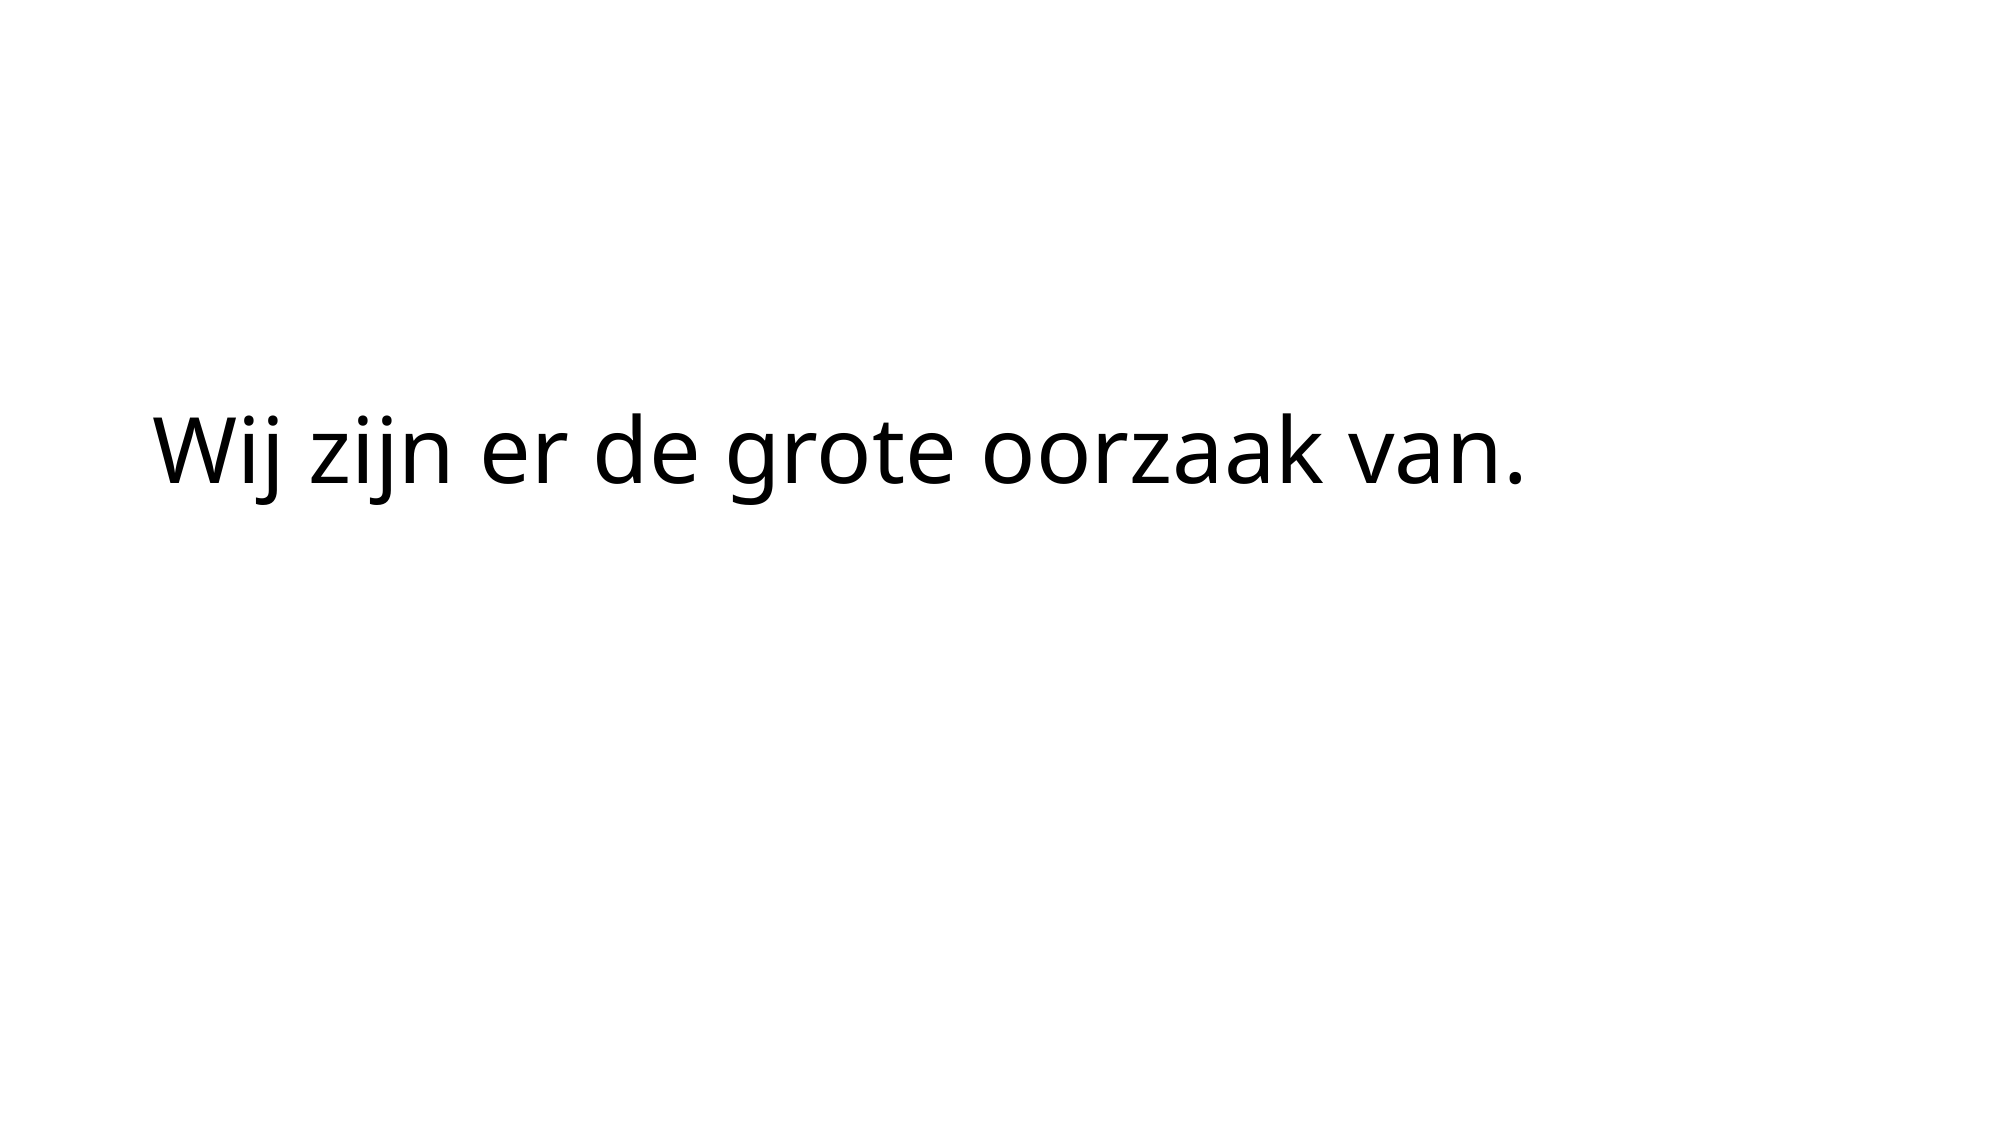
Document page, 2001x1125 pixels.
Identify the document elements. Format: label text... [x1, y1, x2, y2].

title Wij zijn er de grote oorzaak van. [137, 345, 1863, 563]
